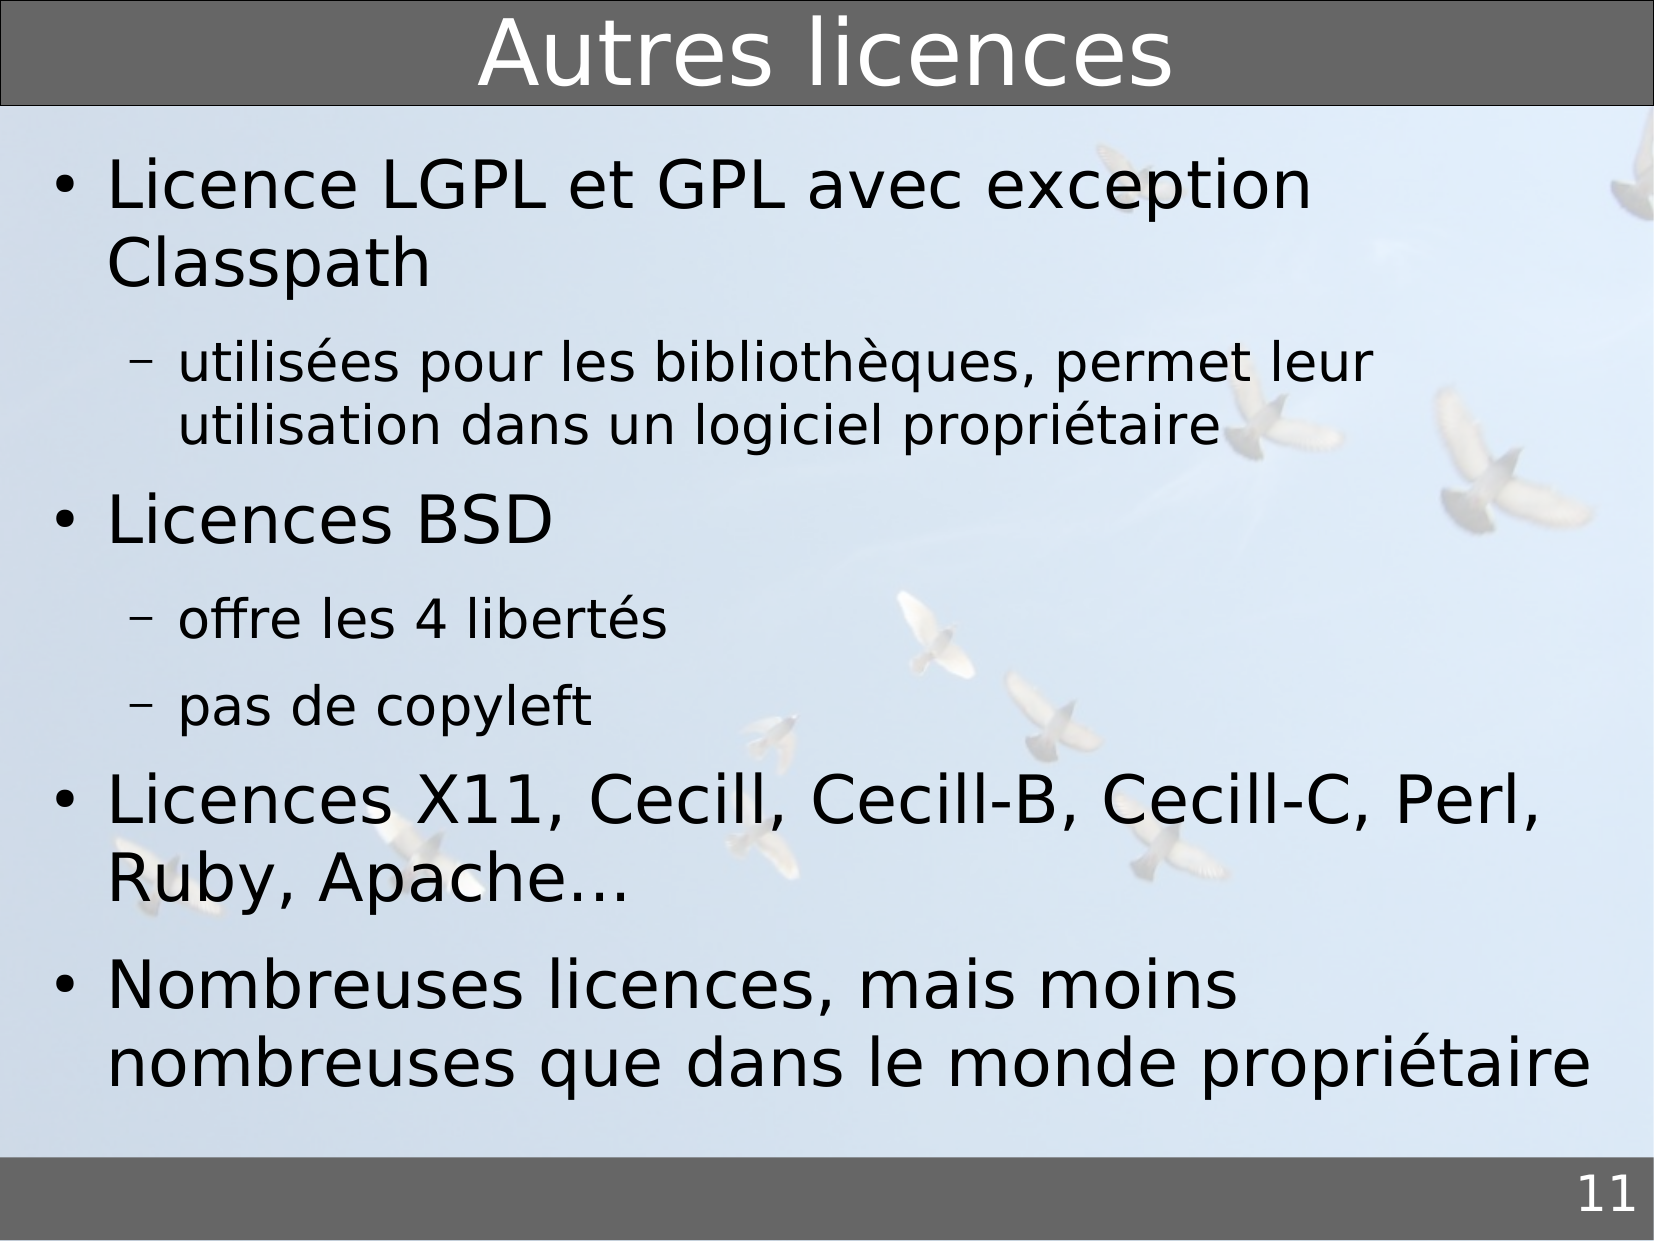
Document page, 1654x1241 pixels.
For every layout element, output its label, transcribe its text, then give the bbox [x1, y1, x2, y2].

list Licence LGPL et GPL avec exception Classpath utilisées pour les bibliothèques, permet leur utilisation dans un logiciel propriétaire Licences BSD offre les 4 libertés pas de copyleft Licences X11, Cecill, Cecill-B, Cecill-C, Perl, Ruby, Apache... Nombreuses licences, mais moins nombreuses que dans le monde propriétaire [35, 146, 1620, 1103]
title Autres licences [0, 0, 1654, 108]
